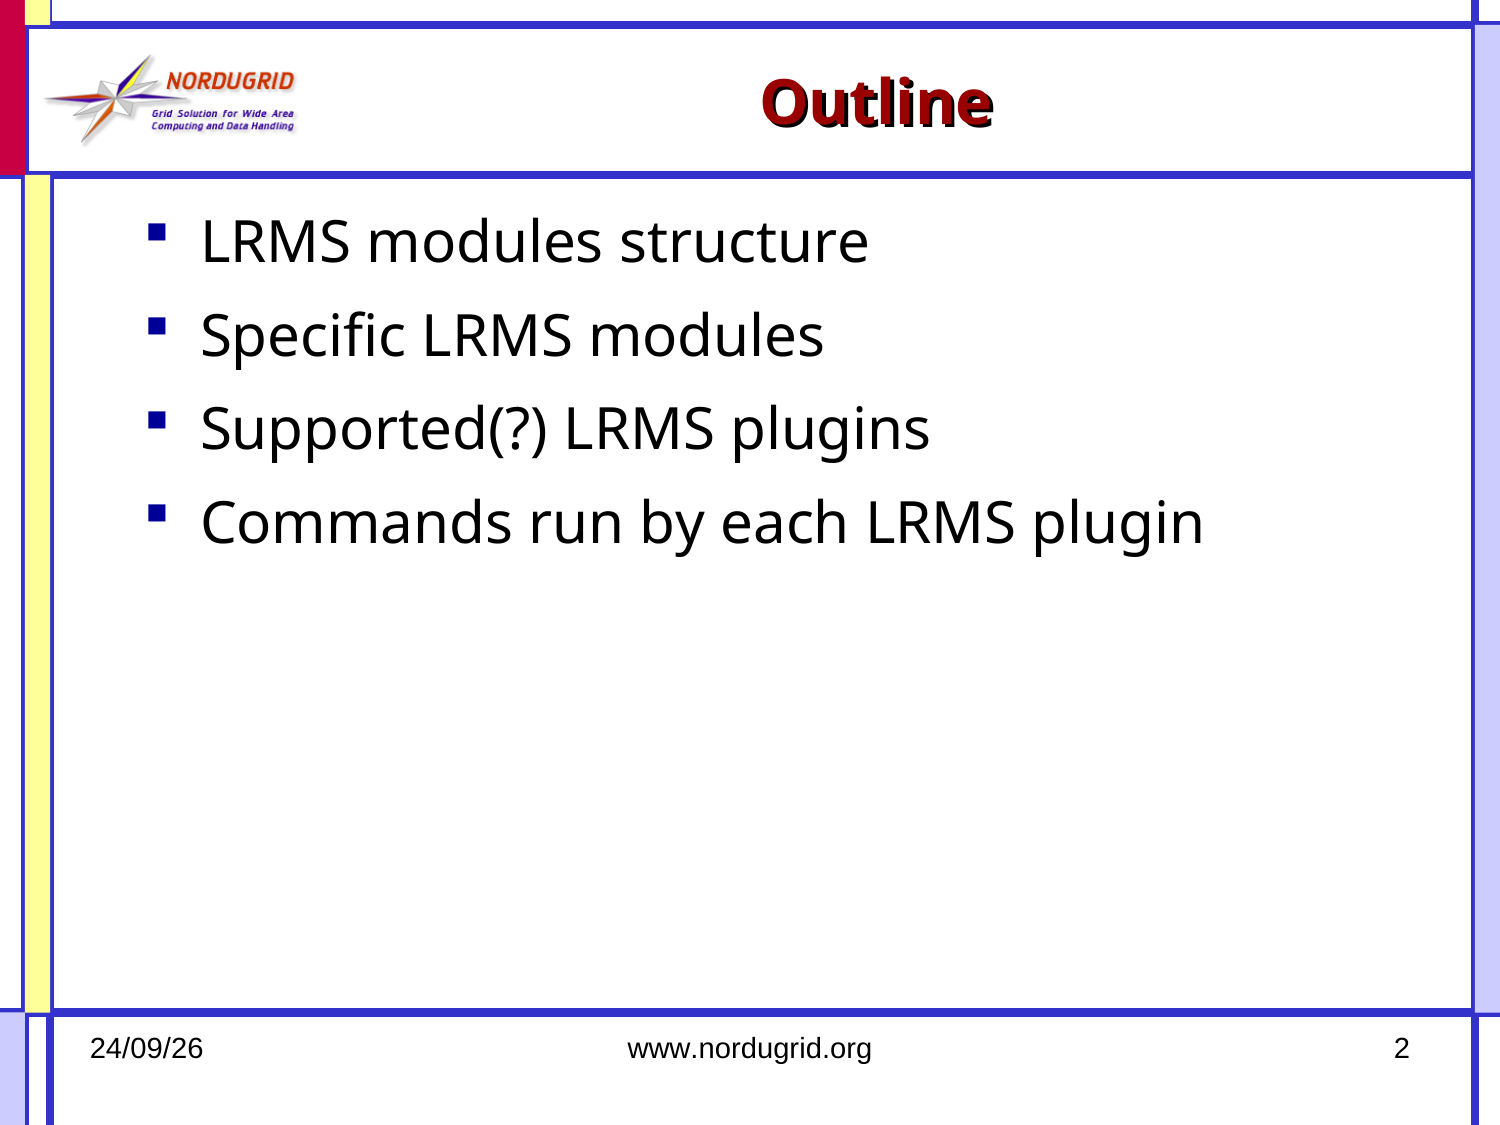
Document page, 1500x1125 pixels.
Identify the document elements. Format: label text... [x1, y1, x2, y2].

title Outline [324, 17, 1428, 183]
picture [40, 49, 301, 148]
list LRMS modules structure Specific LRMS modules Supported(?) LRMS plugins Commands run by each LRMS plugin [87, 200, 1426, 853]
